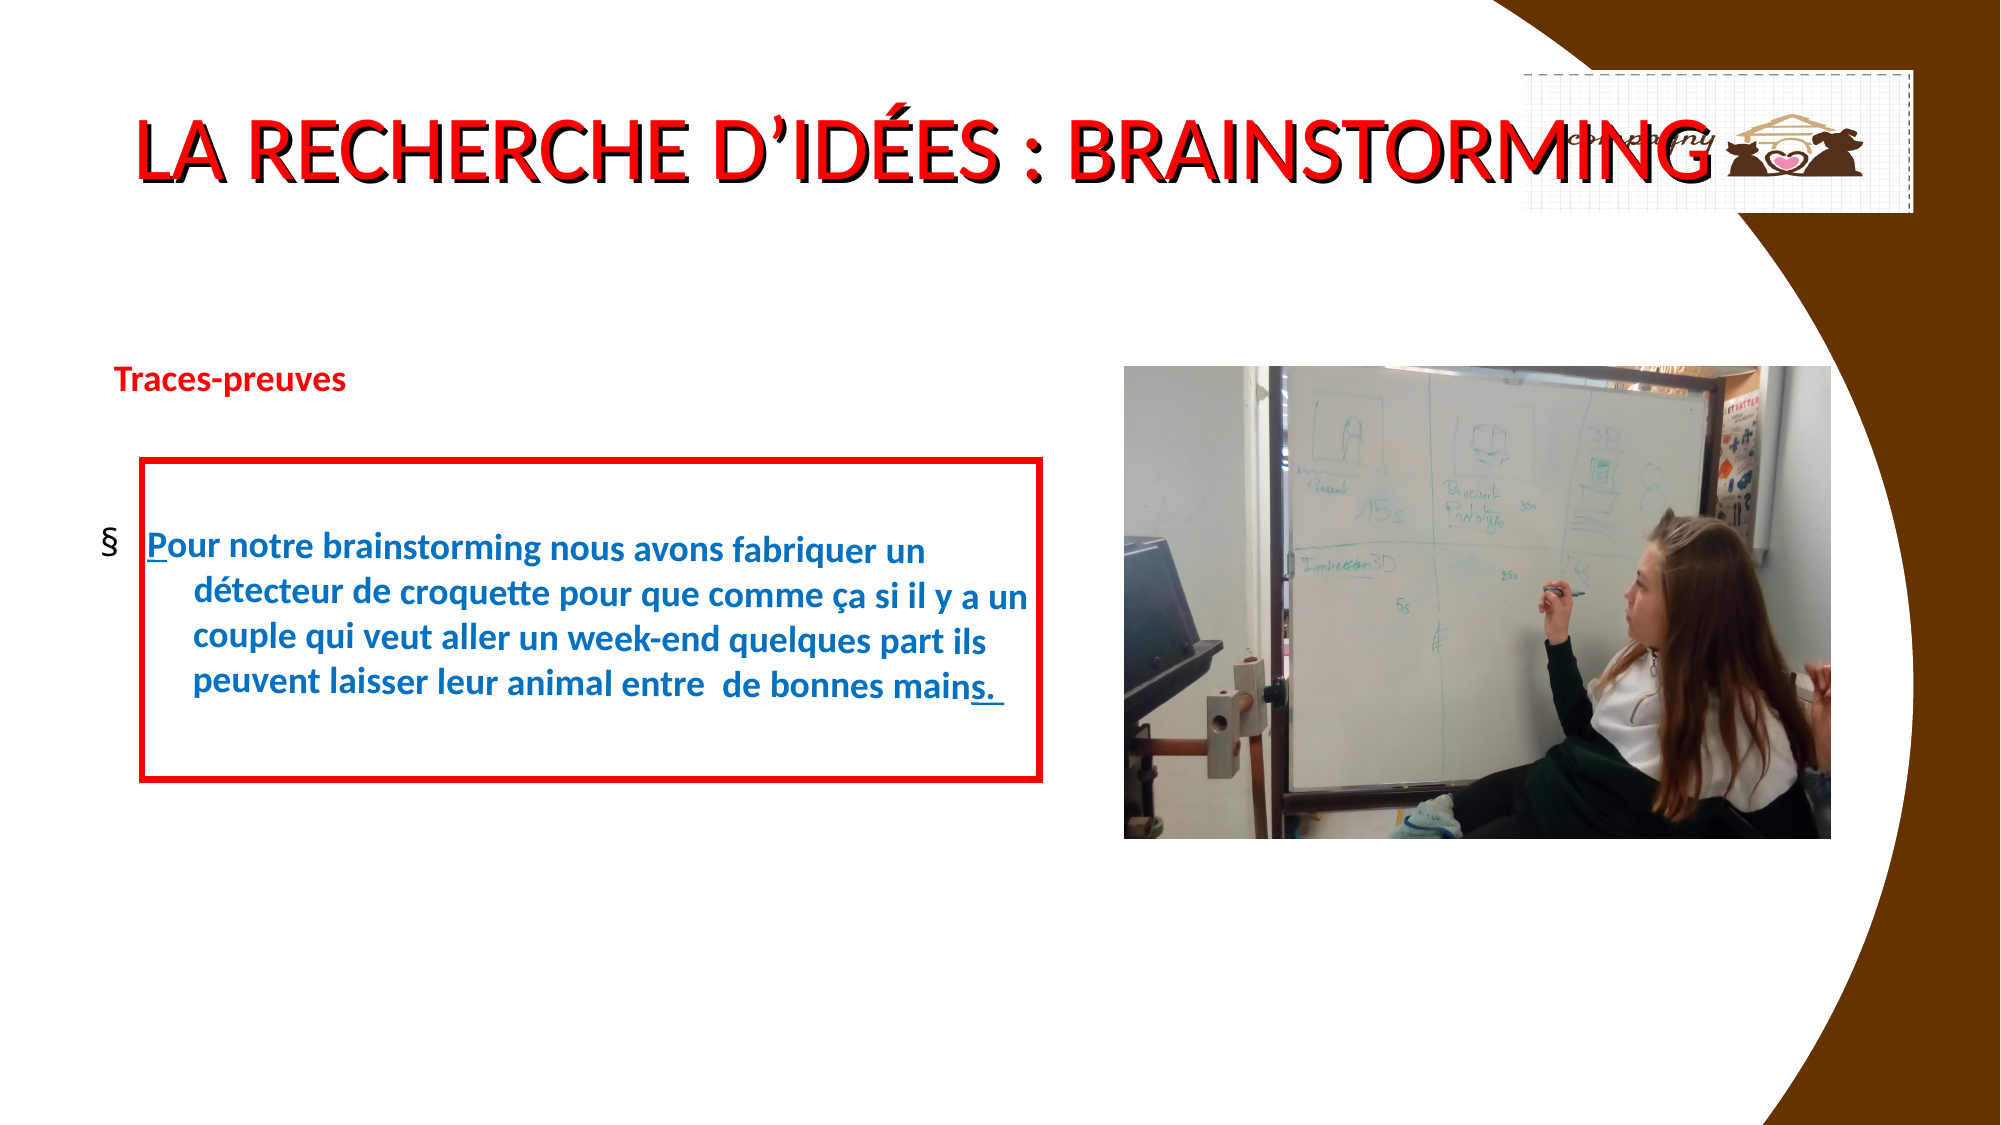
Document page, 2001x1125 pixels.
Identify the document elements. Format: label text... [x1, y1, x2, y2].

text_box Pour notre brainstorming nous avons fabriquer un détecteur de croquette pour que comme ça si il y a un couple qui veut aller un week-end quelques part ils peuvent laisser leur animal entre de bonnes mains. [82, 409, 1056, 863]
picture [1523, 70, 1914, 213]
picture [1124, 366, 1831, 839]
text_box LA RECHERCHE D’IDÉES : BRAINSTORMING [118, 80, 1746, 207]
text_box Traces-preuves [98, 346, 363, 407]
